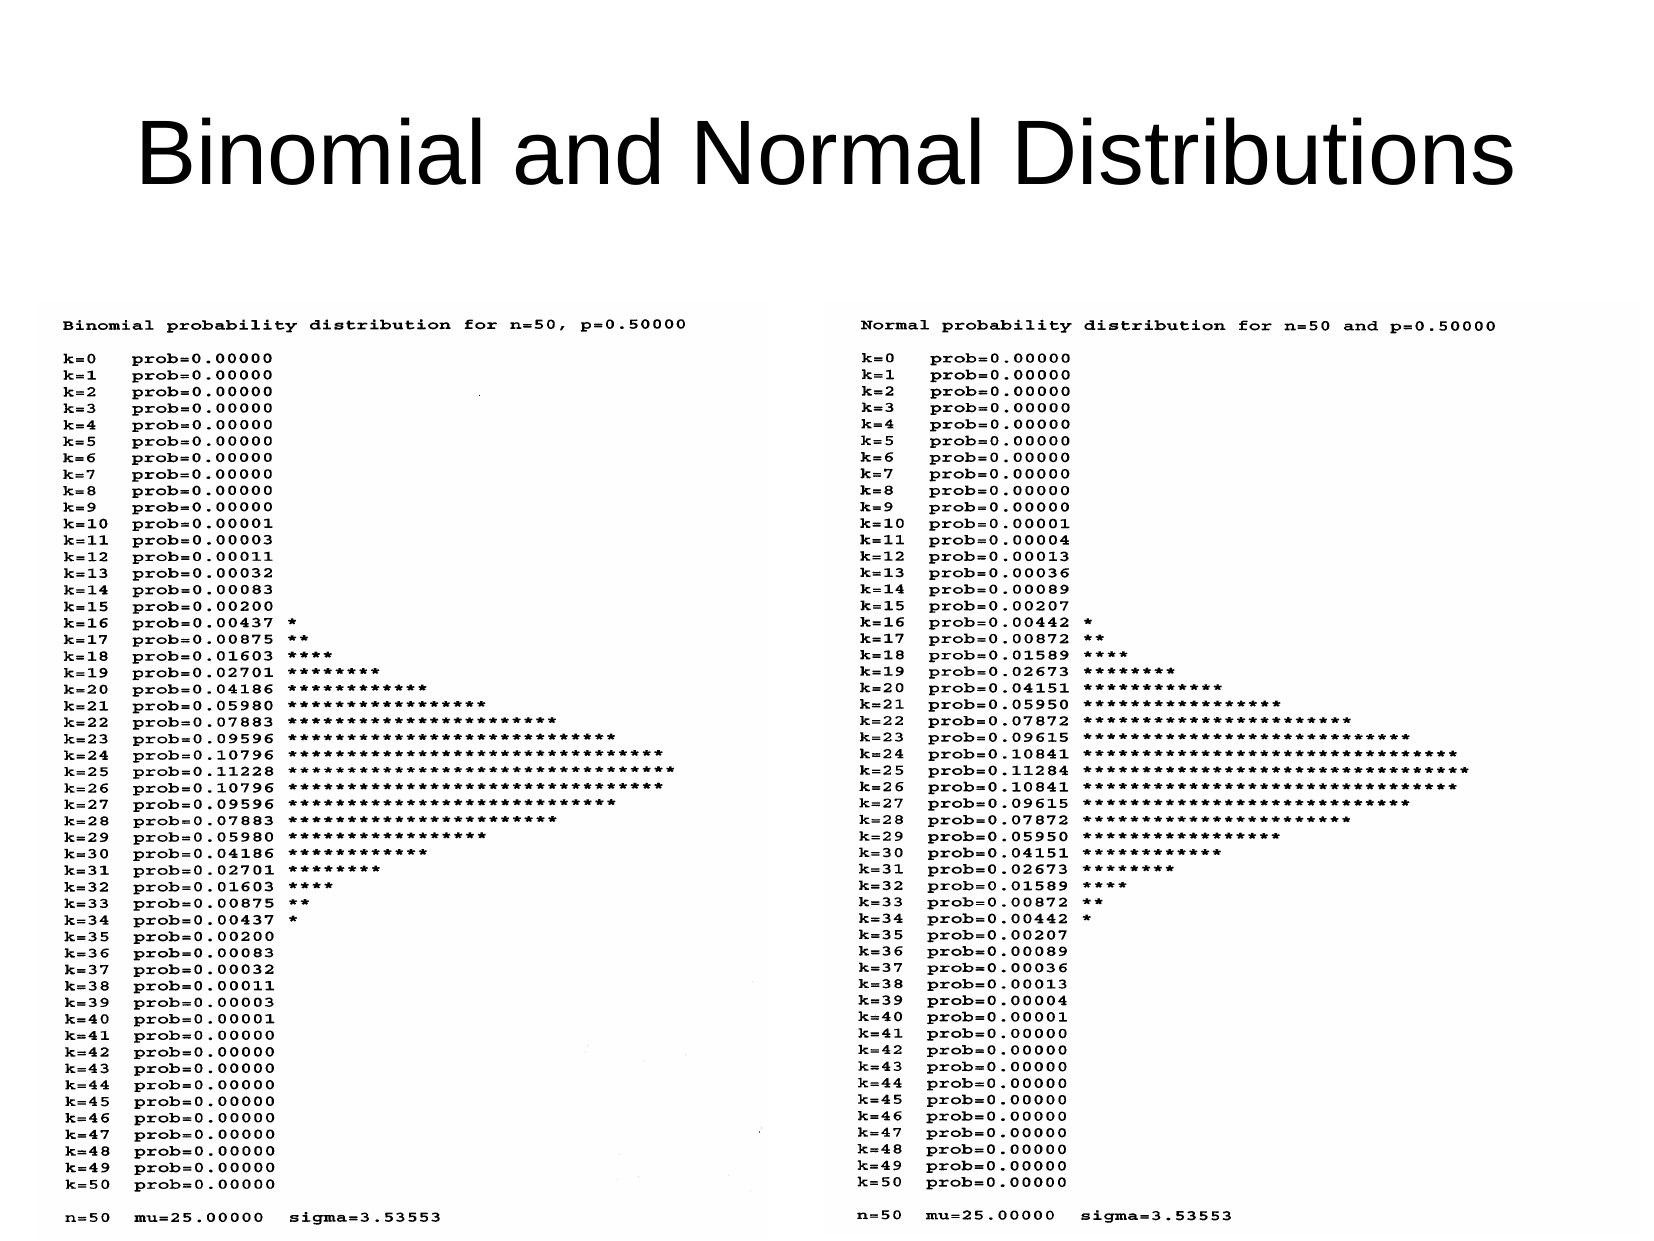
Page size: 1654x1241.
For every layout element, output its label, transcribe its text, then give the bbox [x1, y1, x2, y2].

picture [37, 299, 769, 1241]
picture [825, 299, 1639, 1238]
title Binomial and Normal Distributions [82, 49, 1571, 257]
